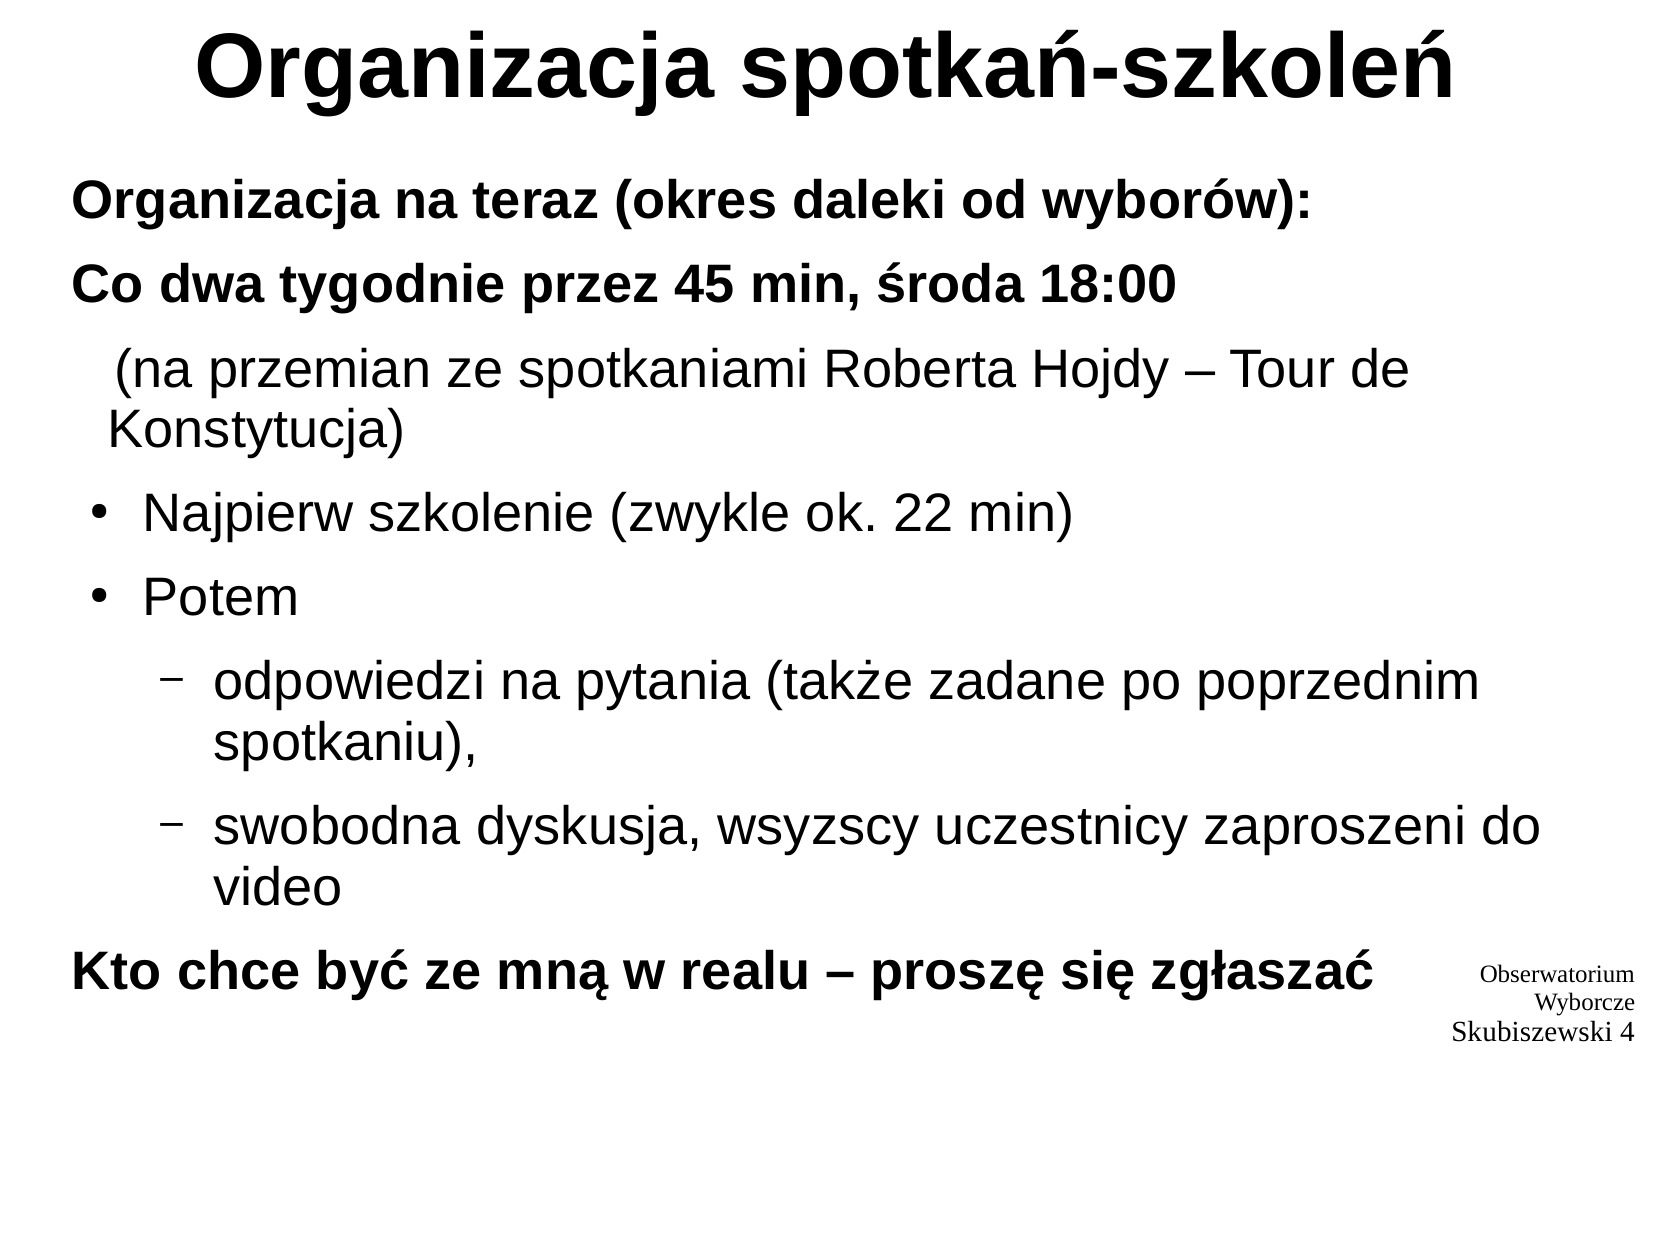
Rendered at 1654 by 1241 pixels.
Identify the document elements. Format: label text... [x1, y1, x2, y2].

subtitle Organizacja na teraz (okres daleki od wyborów): Co dwa tygodnie przez 45 min, środa 18:00 (na przemian ze spotkaniami Roberta Hojdy – Tour de Konstytucja) Najpierw szkolenie (zwykle ok. 22 min) Potem odpowiedzi na pytania (także zadane po poprzednim spotkaniu), swobodna dyskusja, wsyzscy uczestnicy zaproszeni do video Kto chce być ze mną w realu – proszę się zgłaszać [71, 169, 1561, 1171]
title Organizacja spotkań-szkoleń [82, 15, 1571, 223]
